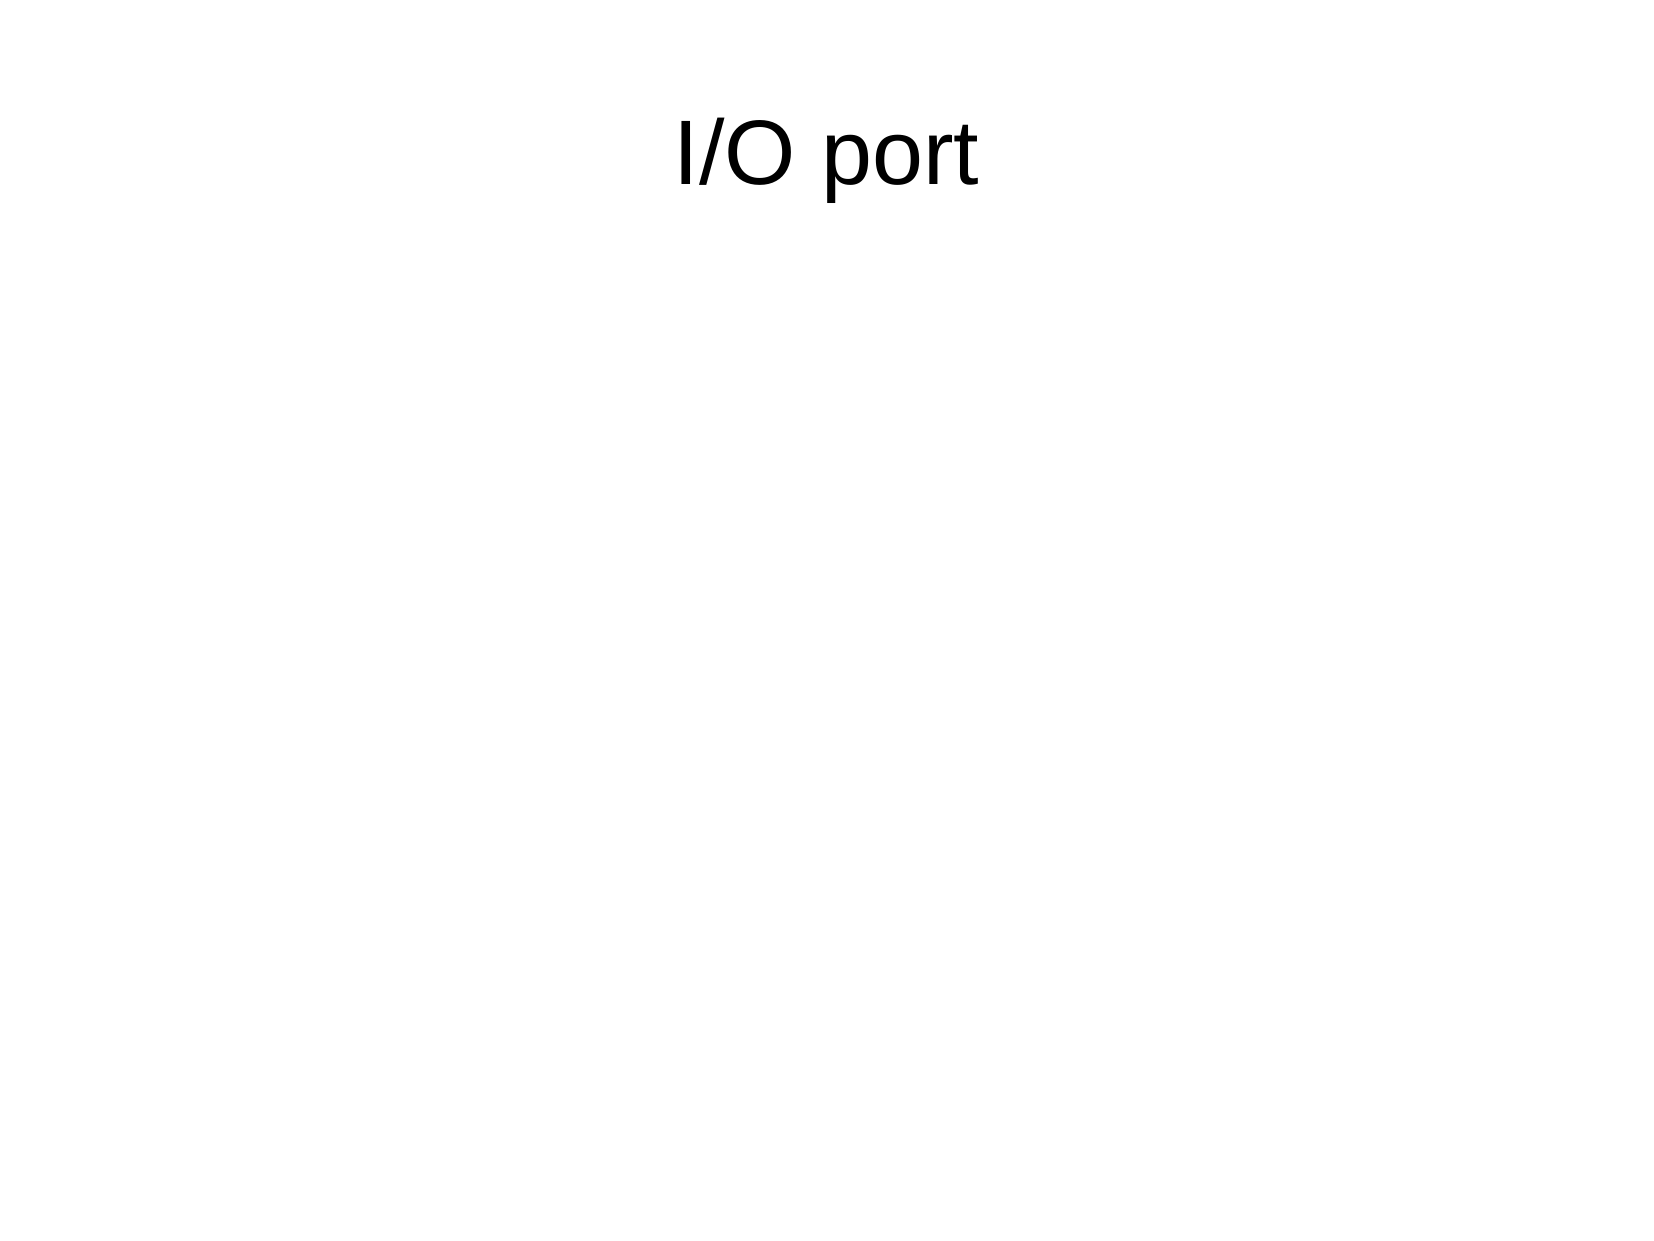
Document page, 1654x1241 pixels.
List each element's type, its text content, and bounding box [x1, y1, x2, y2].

title I/O port [82, 49, 1571, 257]
